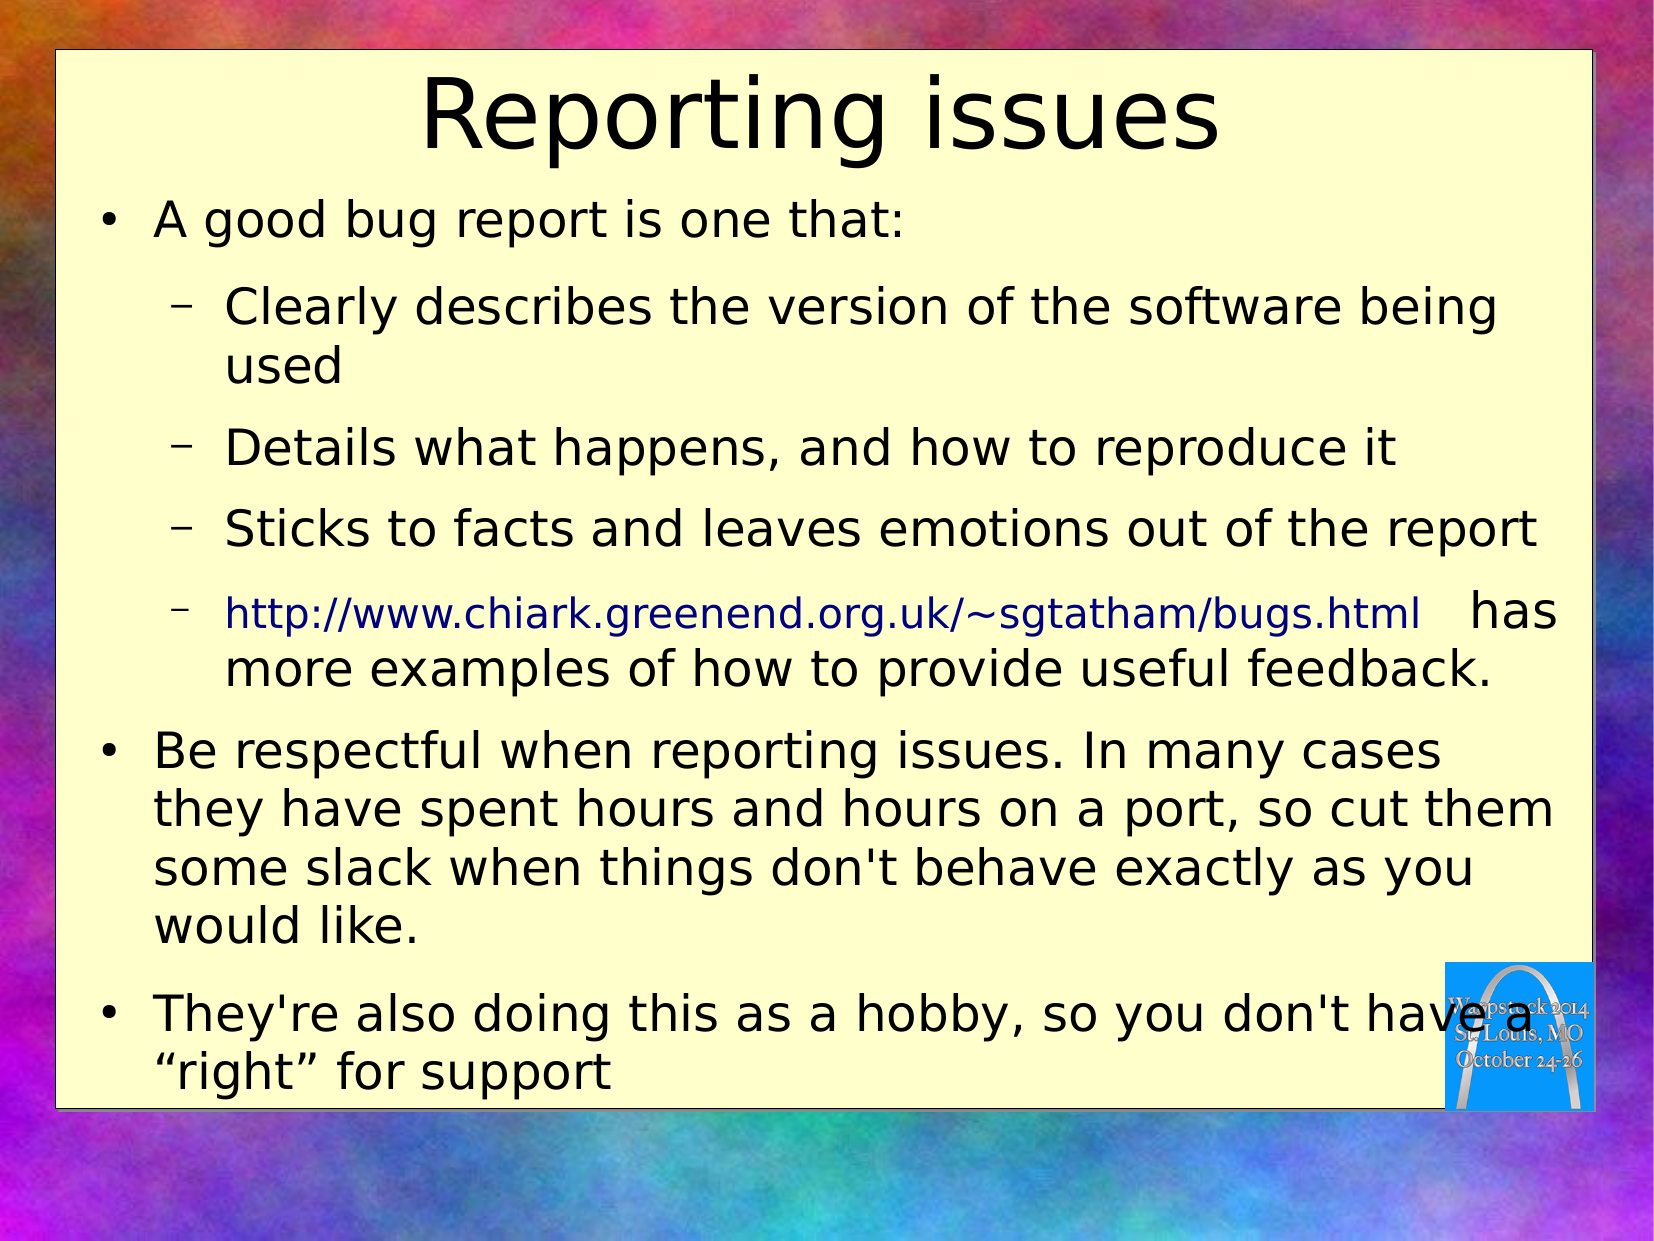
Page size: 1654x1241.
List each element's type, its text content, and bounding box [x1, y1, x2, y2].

picture [0, 0, 1654, 1241]
title Reporting issues [76, 11, 1565, 219]
list A good bug report is one that: Clearly describes the version of the software being used Details what happens, and how to reproduce it Sticks to facts and leaves emotions out of the report http://www.chiark.greenend.org.uk/~sgtatham/bugs.html has more examples of how to provide useful feedback. Be respectful when reporting issues. In many cases they have spent hours and hours on a port, so cut them some slack when things don't behave exactly as you would like. They're also doing this as a hobby, so you don't have a “right” for support [82, 190, 1571, 1193]
